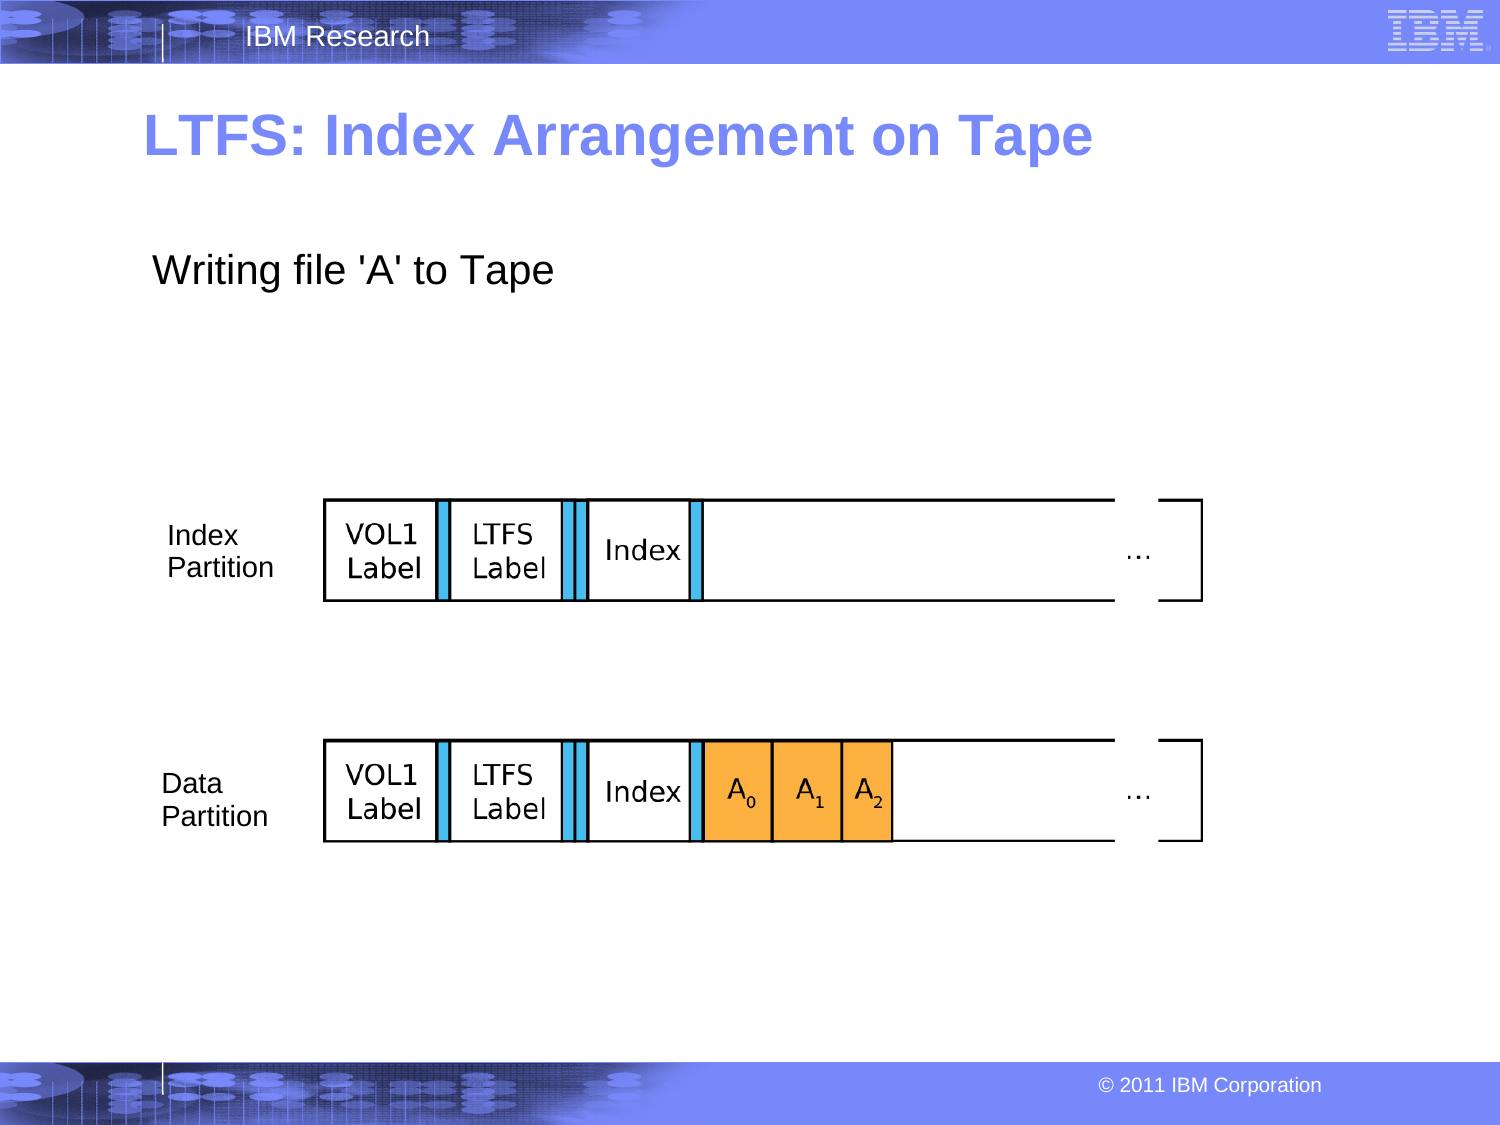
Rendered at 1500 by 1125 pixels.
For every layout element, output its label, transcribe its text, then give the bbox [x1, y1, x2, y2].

picture [323, 497, 1203, 847]
text_box Writing file 'A' to Tape [137, 239, 570, 301]
picture [0, 1063, 1500, 1125]
picture [1, 1, 1500, 63]
text_box Index Partition [152, 511, 290, 592]
title LTFS: Index Arrangement on Tape [128, 87, 1480, 181]
text_box Data Partition [146, 759, 284, 840]
